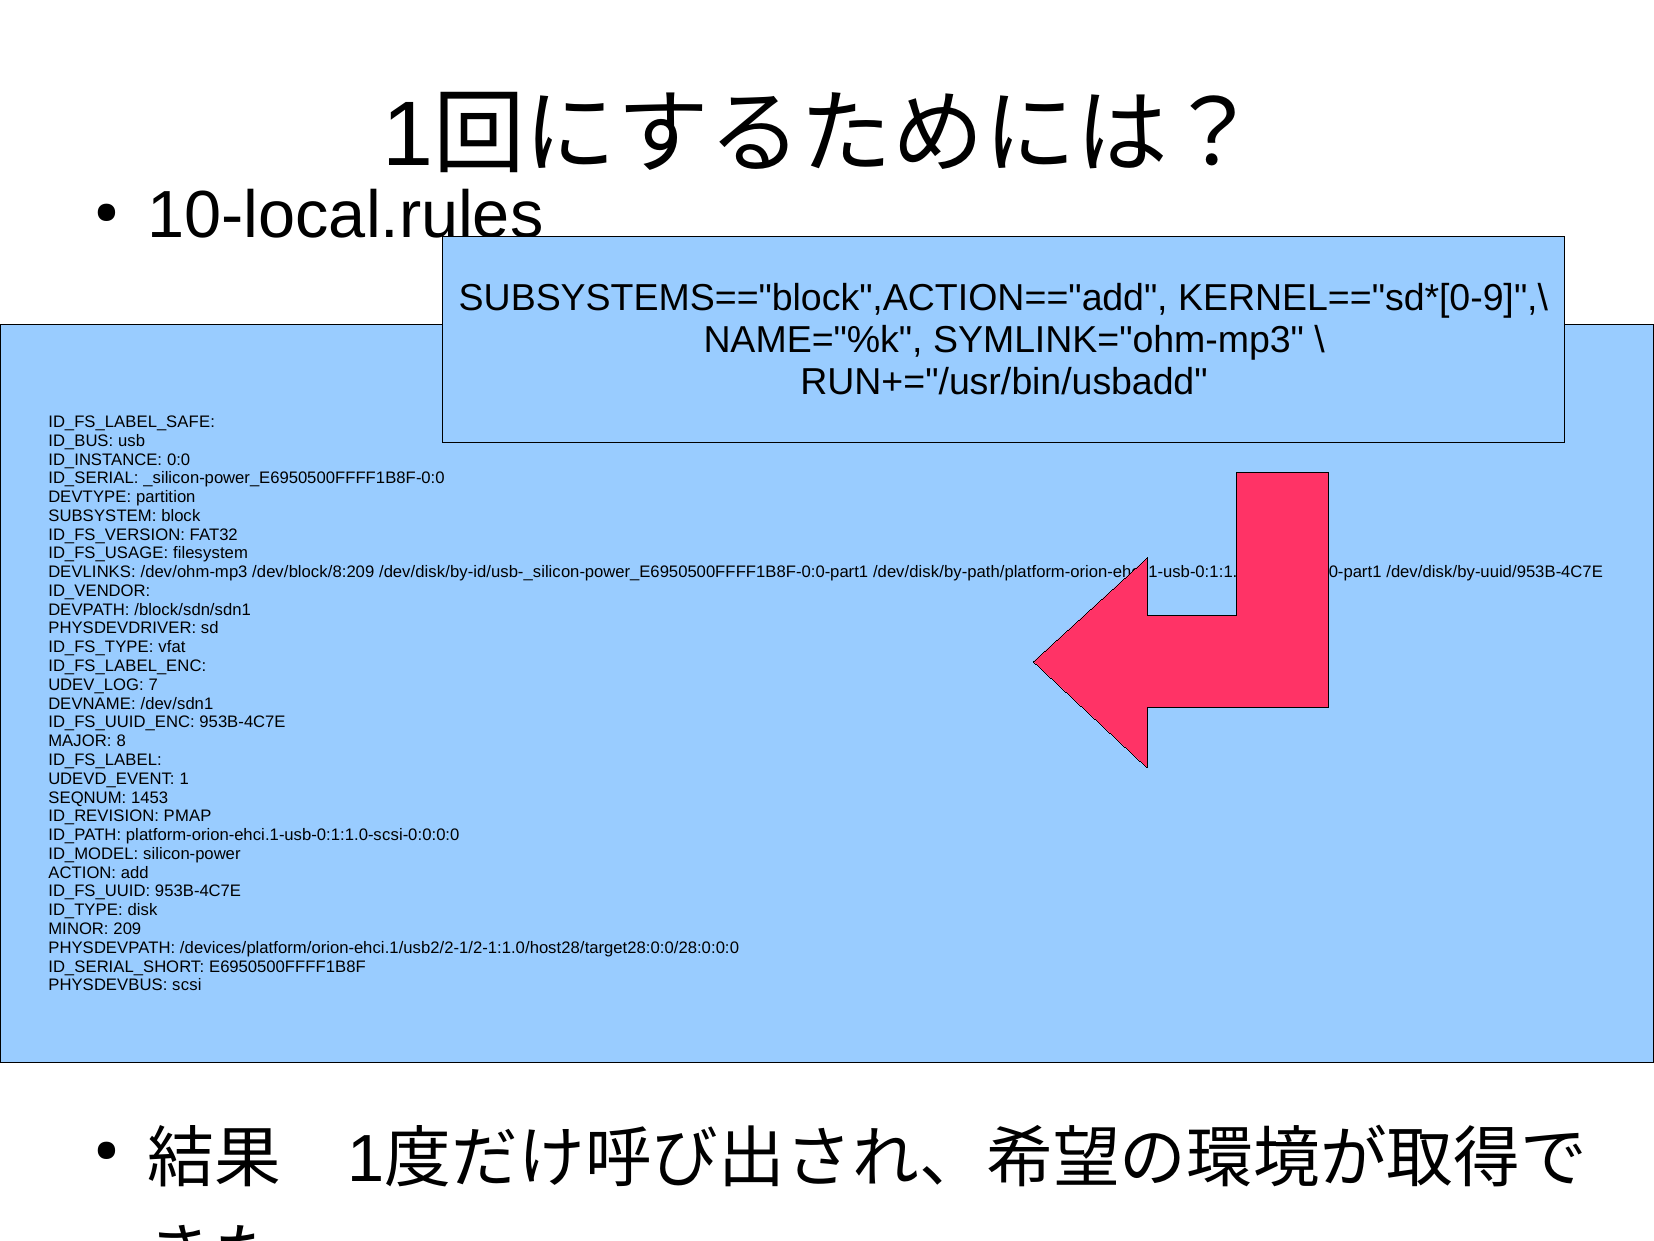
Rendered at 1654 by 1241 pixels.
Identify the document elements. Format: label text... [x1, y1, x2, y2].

list 10-local.rules 結果 1度だけ呼び出され、希望の環境が取得できた [76, 177, 1654, 324]
text_box ID_FS_LABEL_SAFE: ID_BUS: usb ID_INSTANCE: 0:0 ID_SERIAL: _silicon-power_E6950500FFFF1B8F-0:0 DEVTYPE: partition SUBSYSTEM: block ID_FS_VERSION: FAT32 ID_FS_USAGE: filesystem DEVLINKS: /dev/ohm-mp3 /dev/block/8:209 /dev/disk/by-id/usb-_silicon-power_E6950500FFFF1B8F-0:0-part1 /dev/disk/by-path/platform-orion-ehci.1-usb-0:1:1.0-scsi-0:0:0:0-part1 /dev/disk/by-uuid/953B-4C7E ID_VENDOR: DEVPATH: /block/sdn/sdn1 PHYSDEVDRIVER: sd ID_FS_TYPE: vfat ID_FS_LABEL_ENC: UDEV_LOG: 7 DEVNAME: /dev/sdn1 ID_FS_UUID_ENC: 953B-4C7E MAJOR: 8 ID_FS_LABEL: UDEVD_EVENT: 1 SEQNUM: 1453 ID_REVISION: PMAP ID_PATH: platform-orion-ehci.1-usb-0:1:1.0-scsi-0:0:0:0 ID_MODEL: silicon-power ACTION: add ID_FS_UUID: 953B-4C7E ID_TYPE: disk MINOR: 209 PHYSDEVPATH: /devices/platform/orion-ehci.1/usb2/2-1/2-1:1.0/host28/target28:0:0/28:0:0:0 ID_SERIAL_SHORT: E6950500FFFF1B8F PHYSDEVBUS: scsi [0, 324, 1654, 1063]
title 1回にするためには？ [76, 29, 1565, 177]
list 10-local.rules 結果 1度だけ呼び出され、希望の環境が取得できた [76, 1063, 1654, 1179]
text_box SUBSYSTEMS=="block",ACTION=="add", KERNEL=="sd*[0-9]",\ NAME="%k", SYMLINK="ohm-mp3" \ RUN+="/usr/bin/usbadd" [442, 236, 1565, 443]
text_box [1033, 472, 1329, 768]
